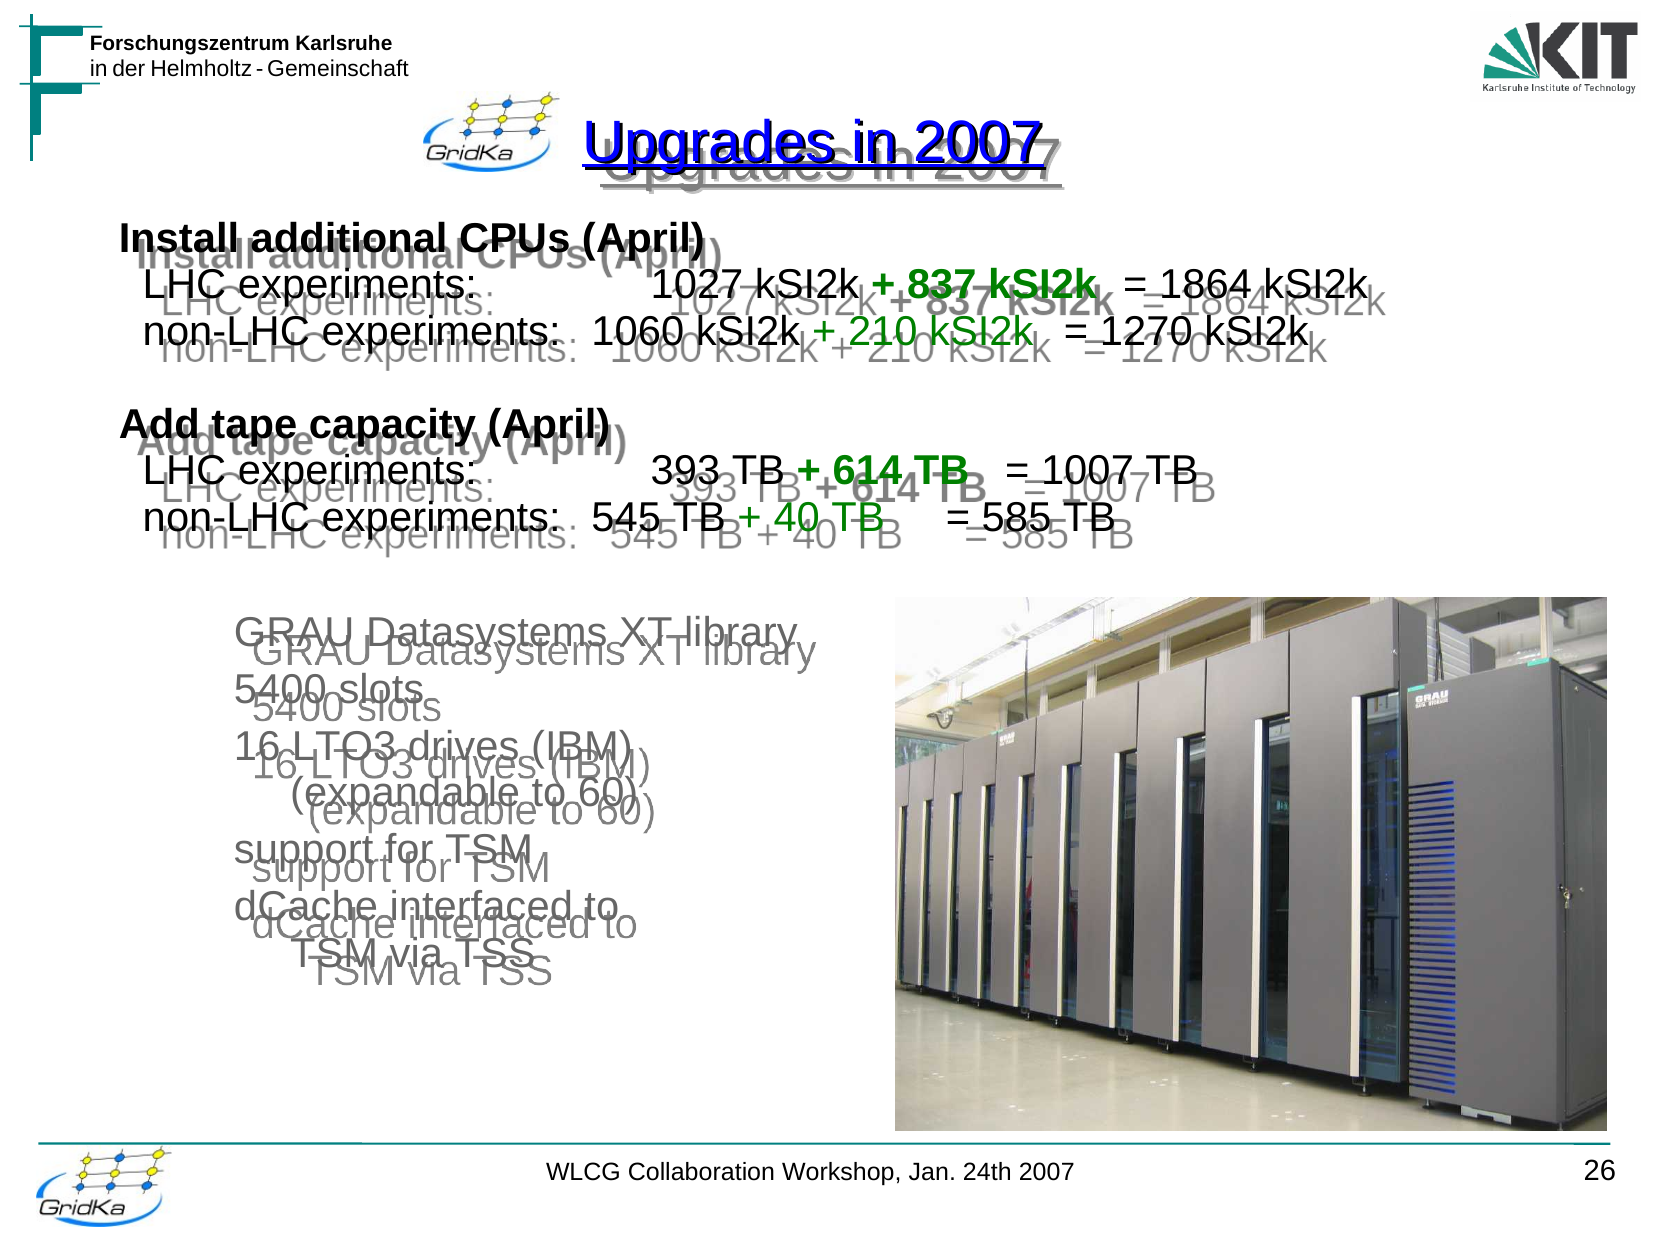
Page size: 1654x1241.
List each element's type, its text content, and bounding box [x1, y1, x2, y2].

text_box GRAU Datasystems XT library 5400 slots 16 LTO3 drives (IBM) (expandable to 60) support for TSM dCache interfaced to TSM via TSS [216, 598, 884, 1100]
picture [423, 91, 560, 173]
picture [1470, 11, 1641, 102]
picture [895, 597, 1607, 1131]
text_box Upgrades in 2007 [564, 97, 1062, 184]
text_box Install additional CPUs (April) LHC experiments: 1027 kSI2k + 837 kSI2k = 1864 kSI2k non-LHC experiments: 1060 kSI2k + 210 kSI2k = 1270 kSI2k Add tape capacity (April) LHC experiments: 393 TB + 614 TB = 1007 TB non-LHC experiments: 545 TB + 40 TB = 585 TB [89, 204, 1386, 653]
picture [36, 1145, 172, 1227]
